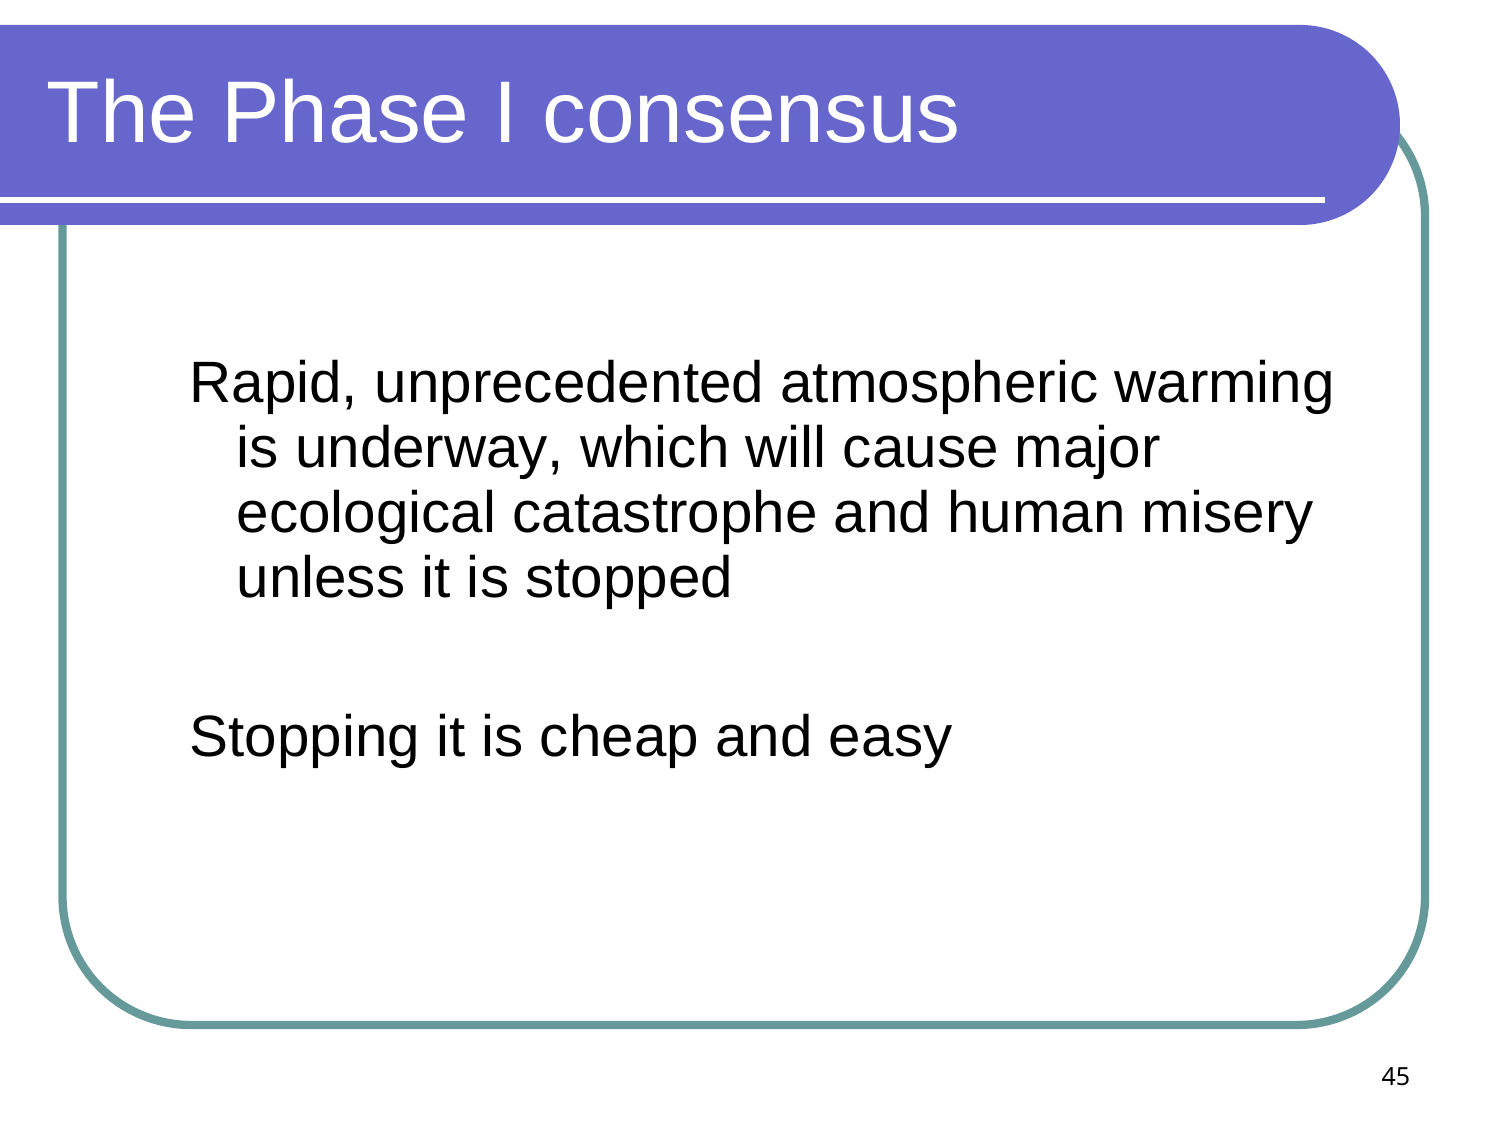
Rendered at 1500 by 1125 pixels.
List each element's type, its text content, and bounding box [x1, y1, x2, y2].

list Rapid, unprecedented atmospheric warming is underway, which will cause major ecological catastrophe and human misery unless it is stopped Stopping it is cheap and easy [99, 262, 1401, 988]
title The Phase I consensus [31, 37, 1347, 188]
